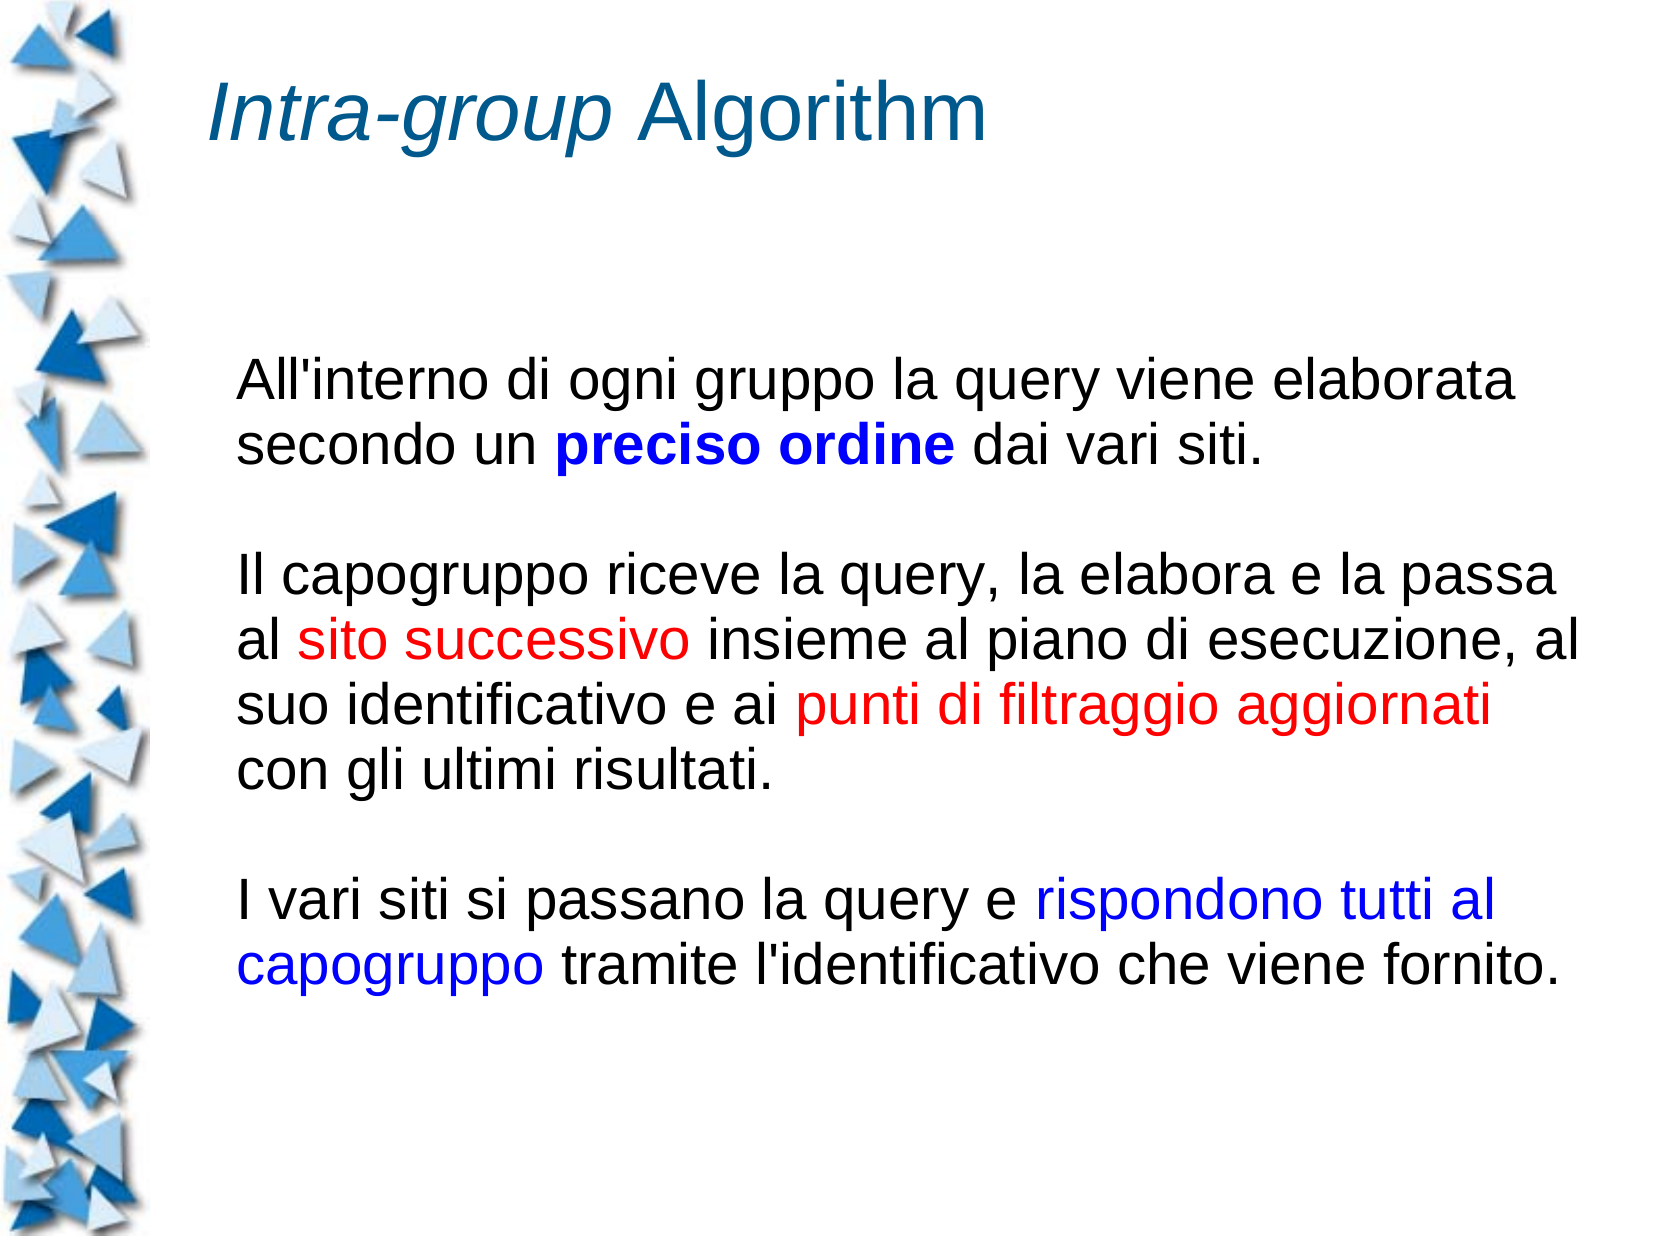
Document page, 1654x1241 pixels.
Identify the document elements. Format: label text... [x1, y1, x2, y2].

subtitle All'interno di ogni gruppo la query viene elaborata secondo un preciso ordine dai vari siti. Il capogruppo riceve la query, la elabora e la passa al sito successivo insieme al piano di esecuzione, al suo identificativo e ai punti di filtraggio aggiornati con gli ultimi risultati. I vari siti si passano la query e rispondono tutti al capogruppo tramite l'identificativo che viene fornito. [236, 324, 1595, 1019]
title Intra-group Algorithm [206, 29, 1619, 193]
picture [0, 0, 150, 1236]
